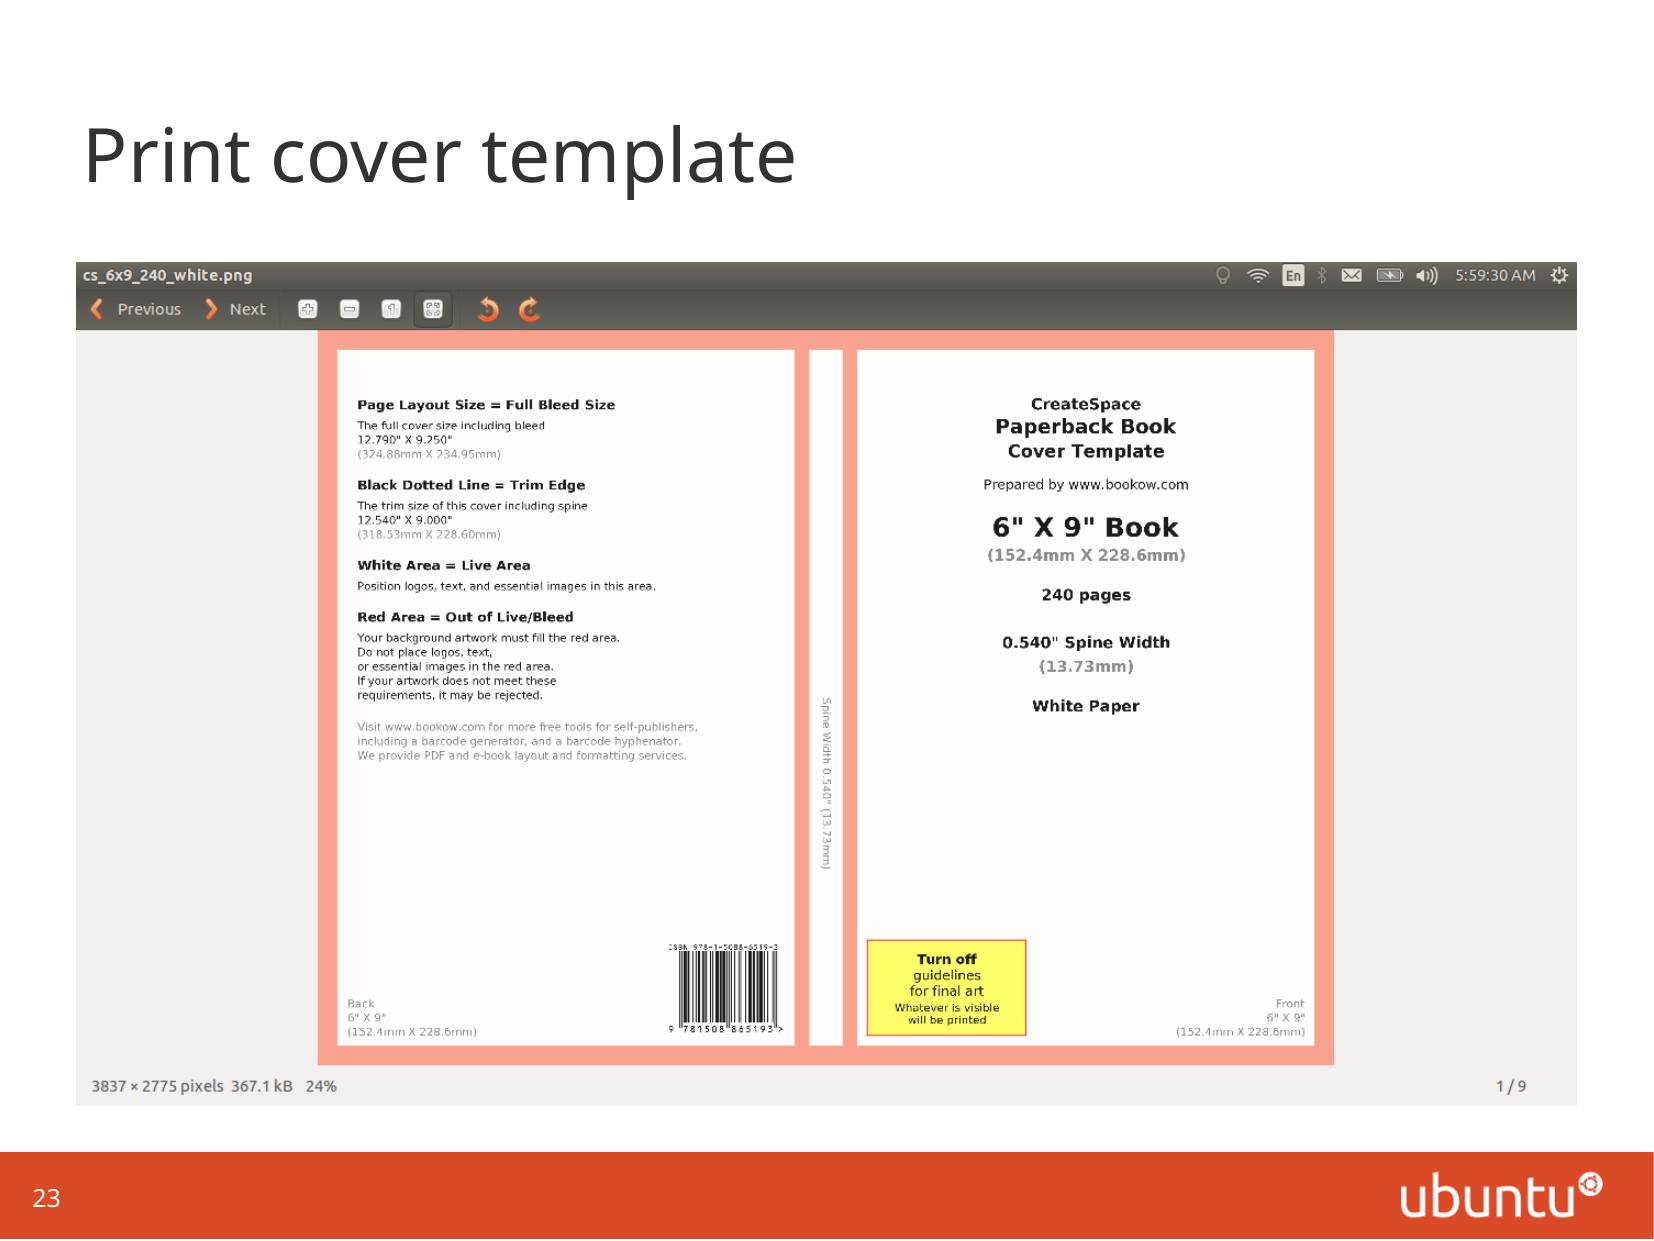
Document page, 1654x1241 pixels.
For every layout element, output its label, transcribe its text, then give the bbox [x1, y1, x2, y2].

picture [0, 1152, 1654, 1239]
picture [76, 262, 1577, 1106]
title Print cover template [82, 49, 1571, 257]
